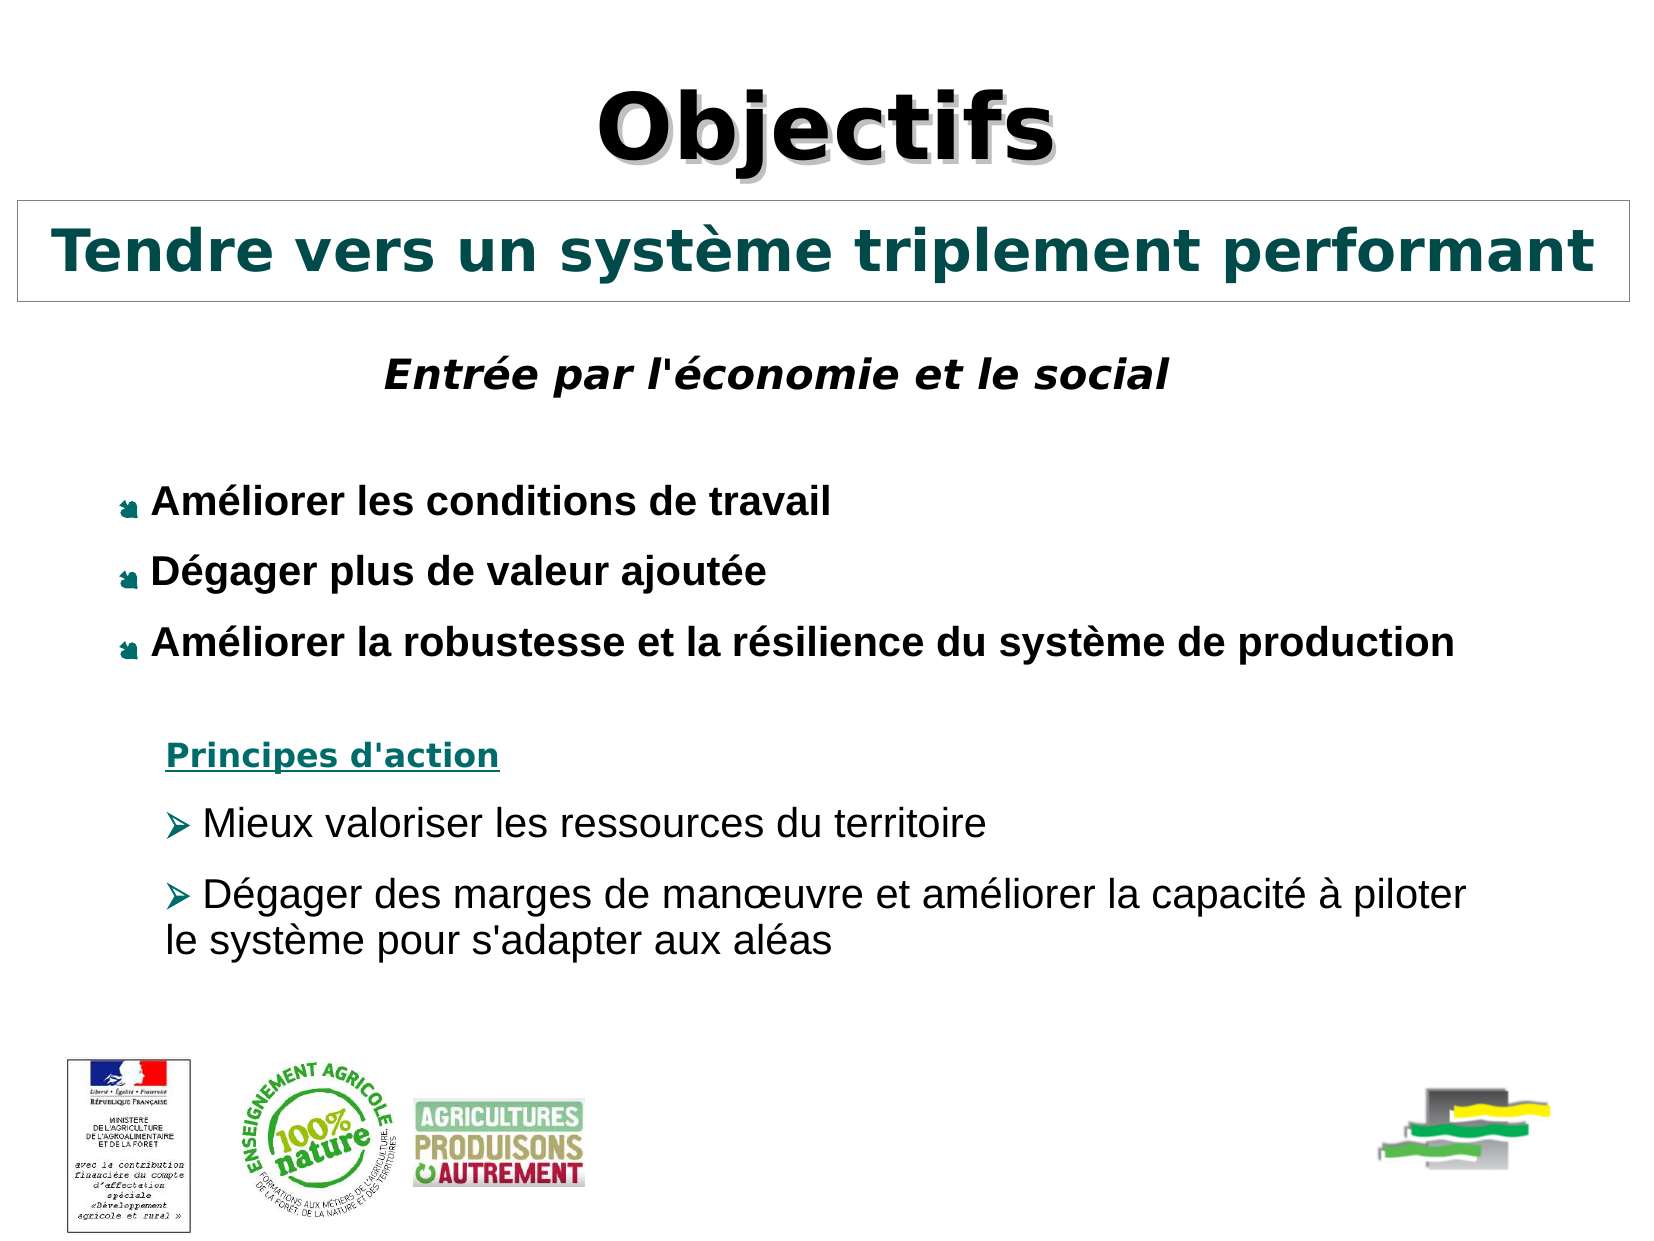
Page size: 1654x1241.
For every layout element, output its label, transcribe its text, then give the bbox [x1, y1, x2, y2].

picture [413, 1098, 585, 1188]
text_box Entrée par l'économie et le social [383, 324, 1225, 426]
picture [1345, 1074, 1554, 1193]
text_box  Améliorer les conditions de travail  Dégager plus de valeur ajoutée  Améliorer la robustesse et la résilience du système de production [118, 438, 1536, 704]
text_box Principes d'action  Mieux valoriser les ressources du territoire  Dégager des marges de manœuvre et améliorer la capacité à piloter le système pour s'adapter aux aléas [165, 696, 1471, 1004]
picture [64, 1057, 192, 1235]
text_box Tendre vers un système triplement performant [17, 200, 1630, 302]
title Objectifs [82, 49, 1571, 200]
picture [242, 1062, 396, 1217]
